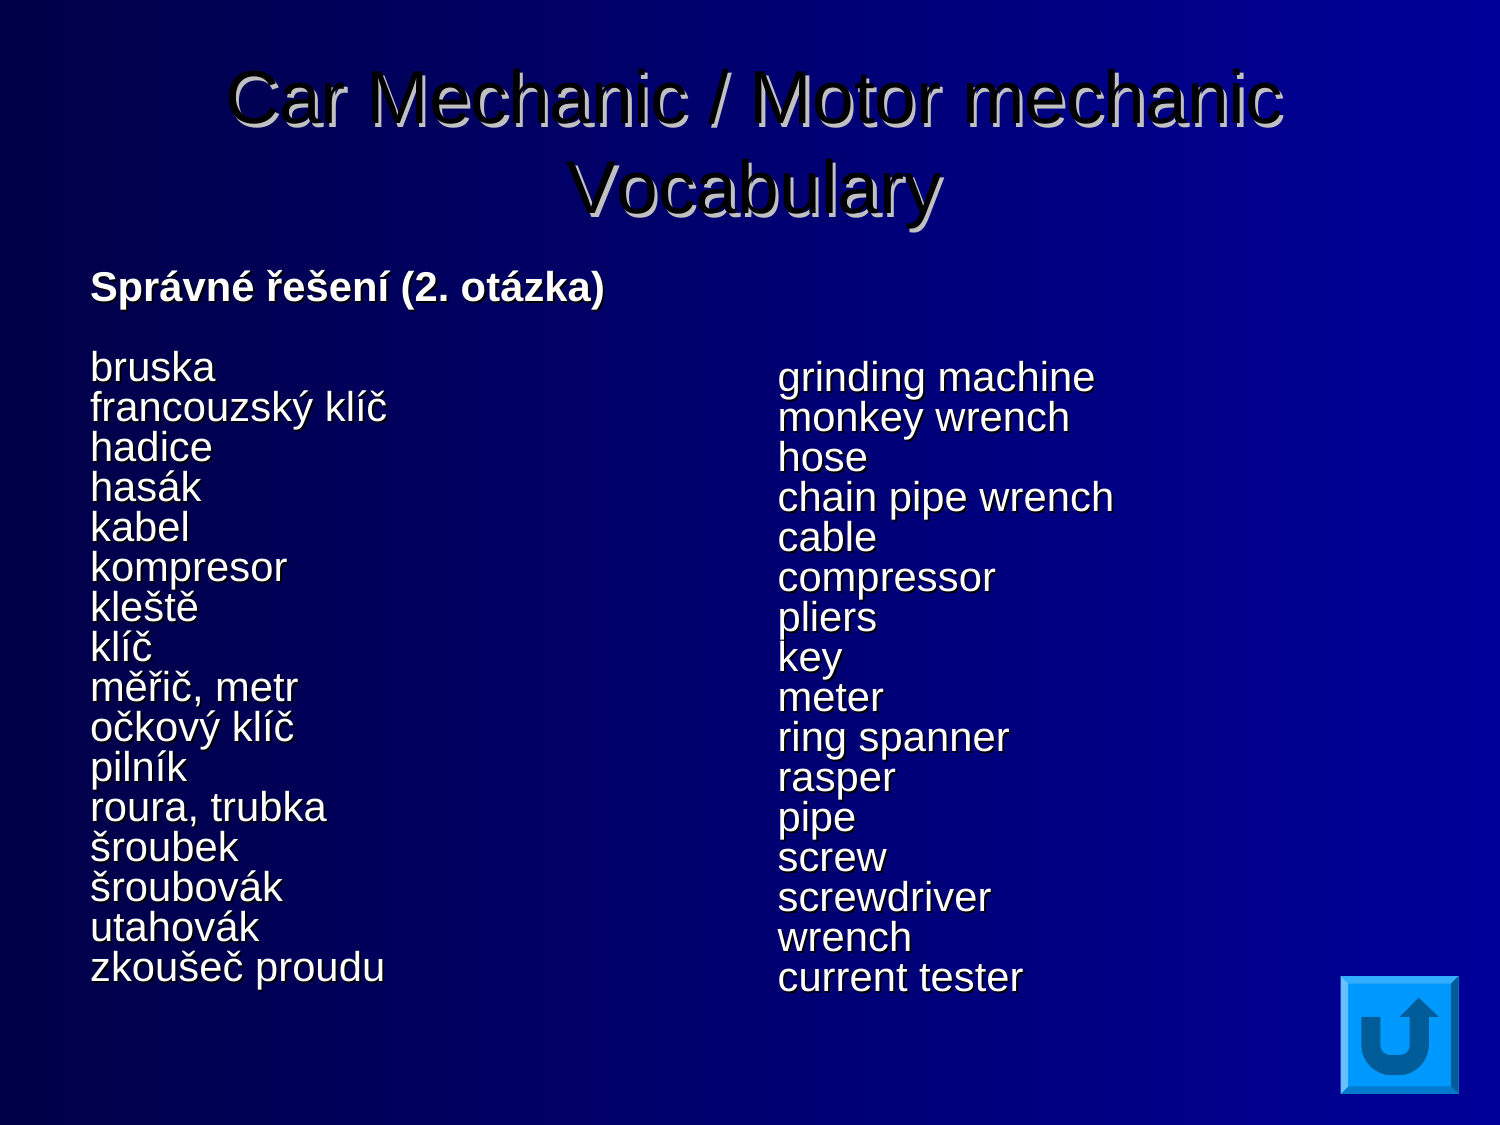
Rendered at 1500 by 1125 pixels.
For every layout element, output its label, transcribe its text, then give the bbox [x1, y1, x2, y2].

list grinding machine monkey wrench hose chain pipe wrench cable compressor pliers key meter ring spanner rasper pipe screw screwdriver wrench current tester [762, 262, 1426, 1038]
text_box [1342, 976, 1459, 1094]
list Správné řešení (2. otázka) bruska francouzský klíč hadice hasák kabel kompresor kleště klíč měřič, metr očkový klíč pilník roura, trubka šroubek šroubovák utahovák zkoušeč proudu [75, 262, 738, 1026]
title Car Mechanic / Motor mechanic Vocabulary [75, 41, 1426, 237]
